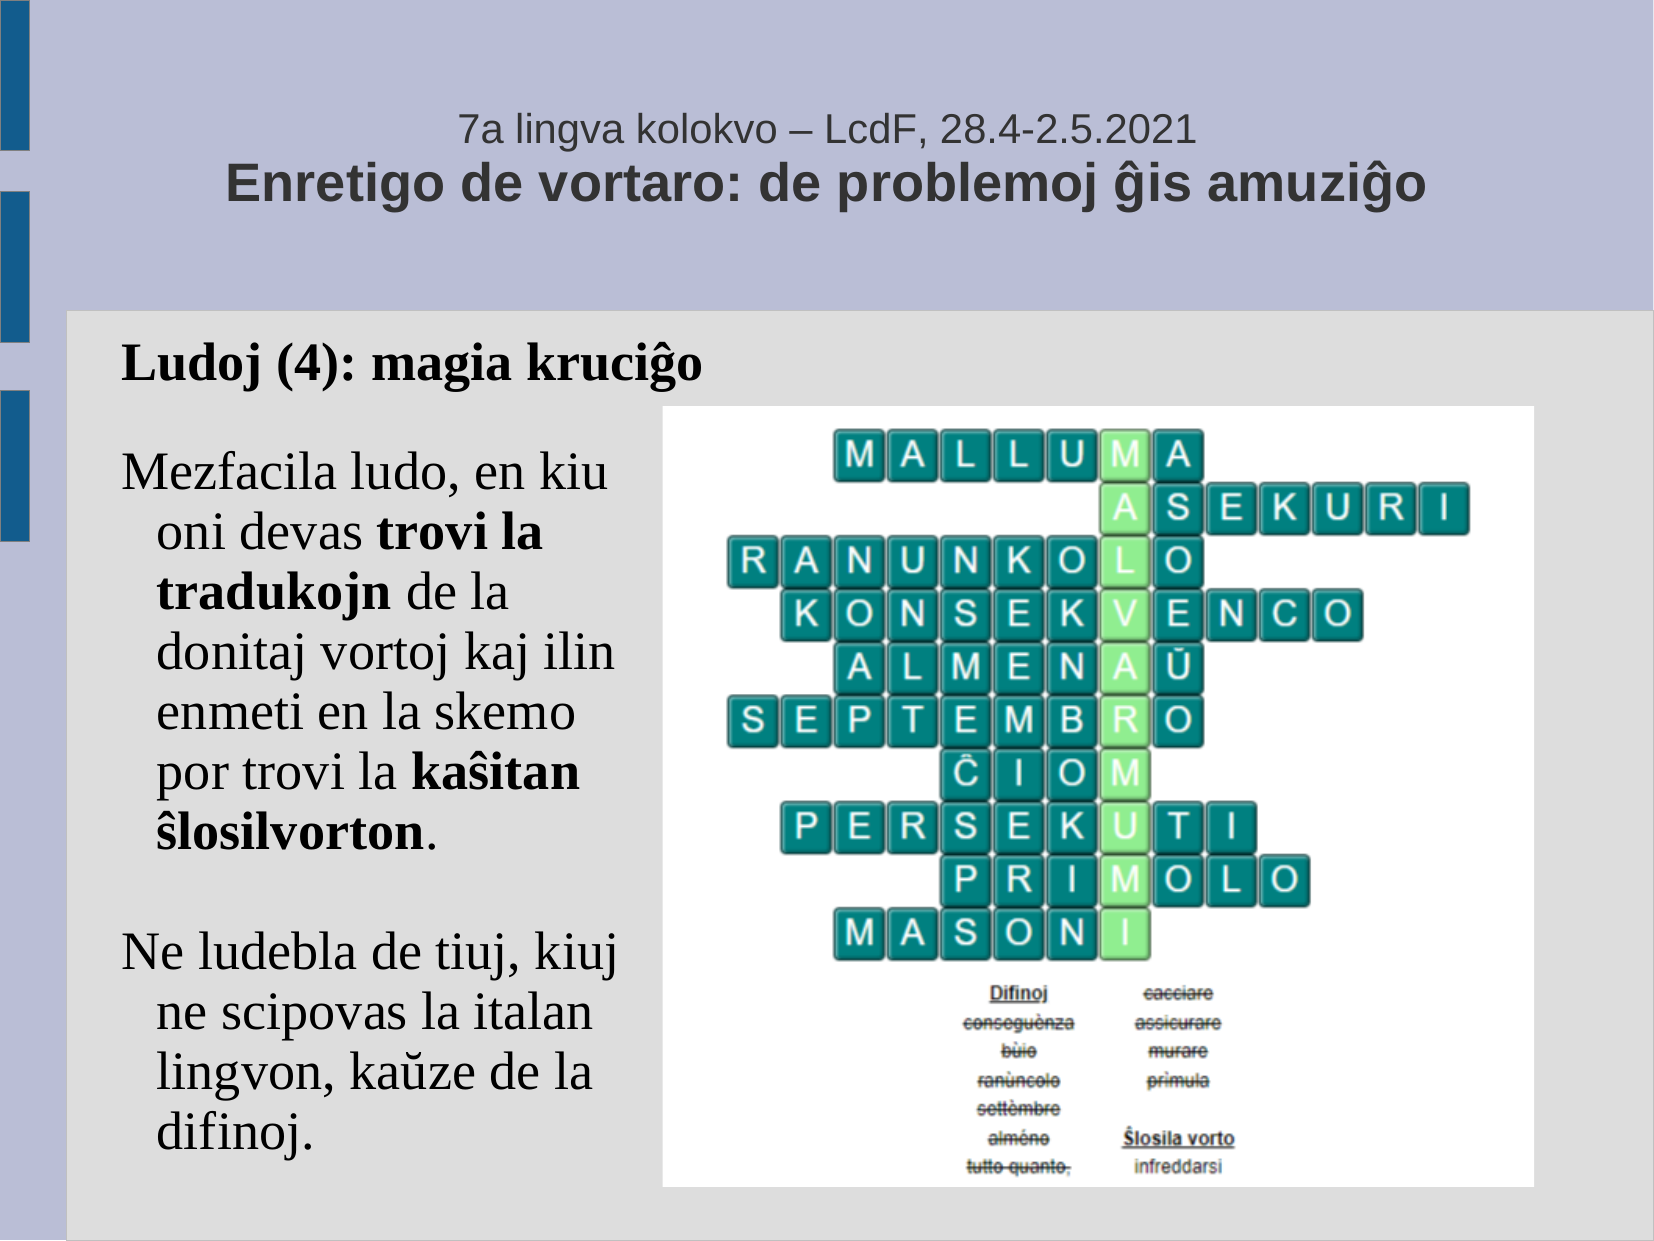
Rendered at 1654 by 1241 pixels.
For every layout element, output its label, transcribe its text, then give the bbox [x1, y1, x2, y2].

picture [662, 406, 1535, 1188]
title 7a lingva kolokvo – LcdF, 28.4-2.5.2021 Enretigo de vortaro: de problemoj ĝis amuziĝo [121, 55, 1534, 263]
subtitle Mezfacila ludo, en kiu oni devas trovi la tradukojn de la donitaj vortoj kaj ilin enmeti en la skemo por trovi la kaŝitan ŝlosilvorton. Ne ludebla de tiuj, kiuj ne scipovas la italan lingvon, kaŭze de la difinoj. [121, 393, 638, 1196]
text_box Ludoj (4): magia kruciĝo [121, 331, 804, 393]
